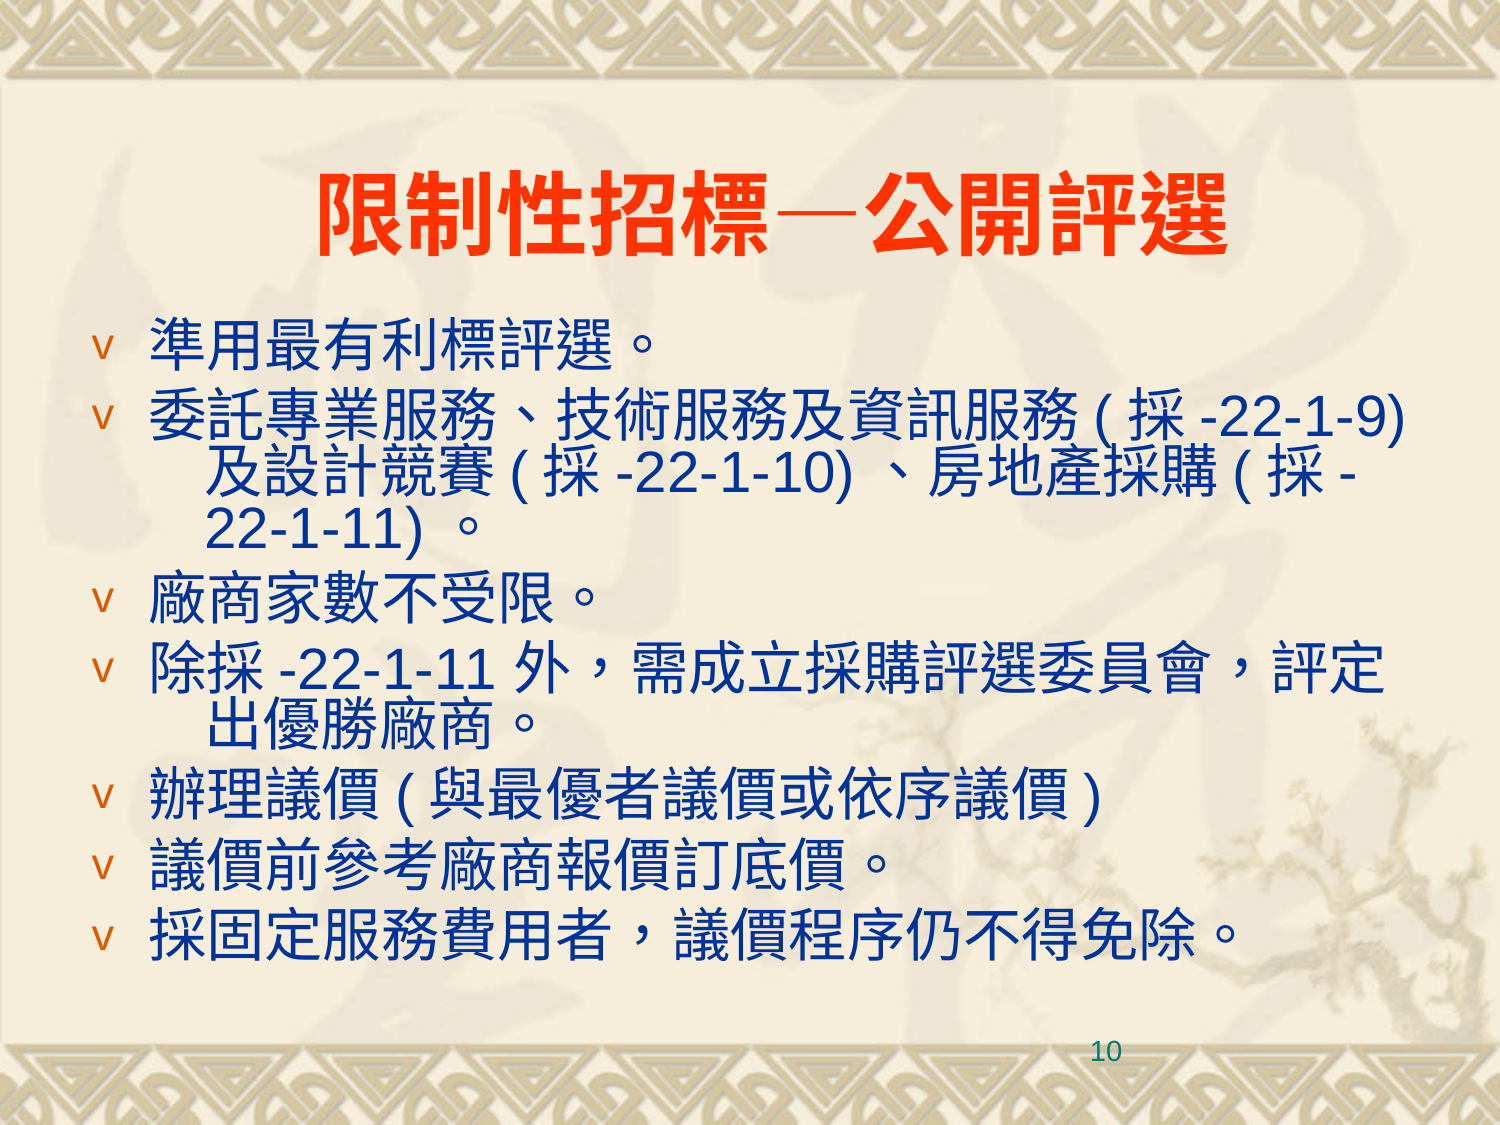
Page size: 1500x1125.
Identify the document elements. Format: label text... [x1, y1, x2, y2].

text_box [1074, 1024, 1451, 1103]
list 準用最有利標評選。 委託專業服務、技術服務及資訊服務(採-22-1-9)及設計競賽(採-22-1-10)、房地產採購(採-22-1-11)。 廠商家數不受限。 除採-22-1-11外，需成立採購評選委員會，評定出優勝廠商。 辦理議價(與最優者議價或依序議價) 議價前參考廠商報價訂底價。 採固定服務費用者，議價程序仍不得免除。 [76, 314, 1424, 1012]
title 限制性招標—公開評選 [135, 140, 1409, 283]
